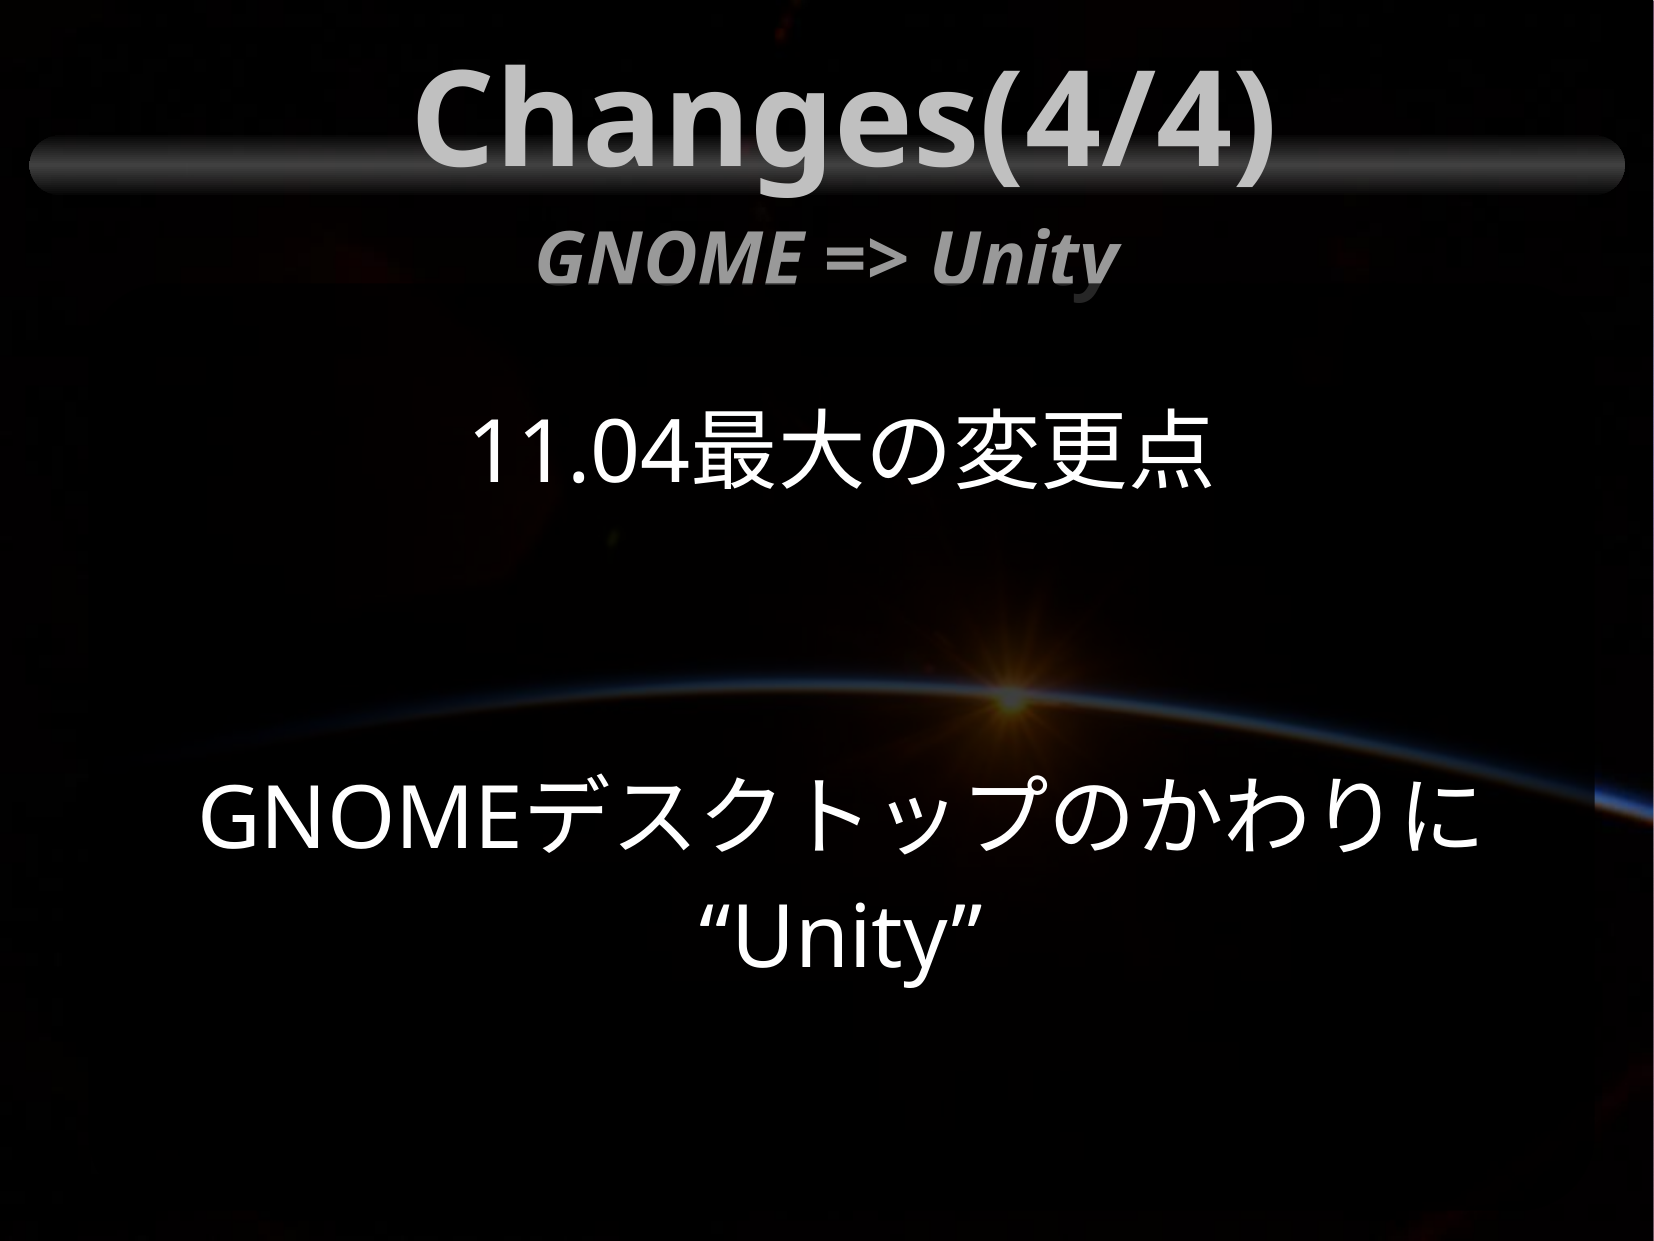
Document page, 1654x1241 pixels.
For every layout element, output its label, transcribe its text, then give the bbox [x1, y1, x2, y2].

text_box Changes(4/4) GNOME => Unity [807, 135, 1625, 195]
text_box Changes(4/4) GNOME => Unity [29, 135, 805, 195]
text_box 11.04最大の変更点 GNOMEデスクトップのかわりに “Unity” [88, 283, 1595, 1211]
picture [0, 0, 1654, 1241]
